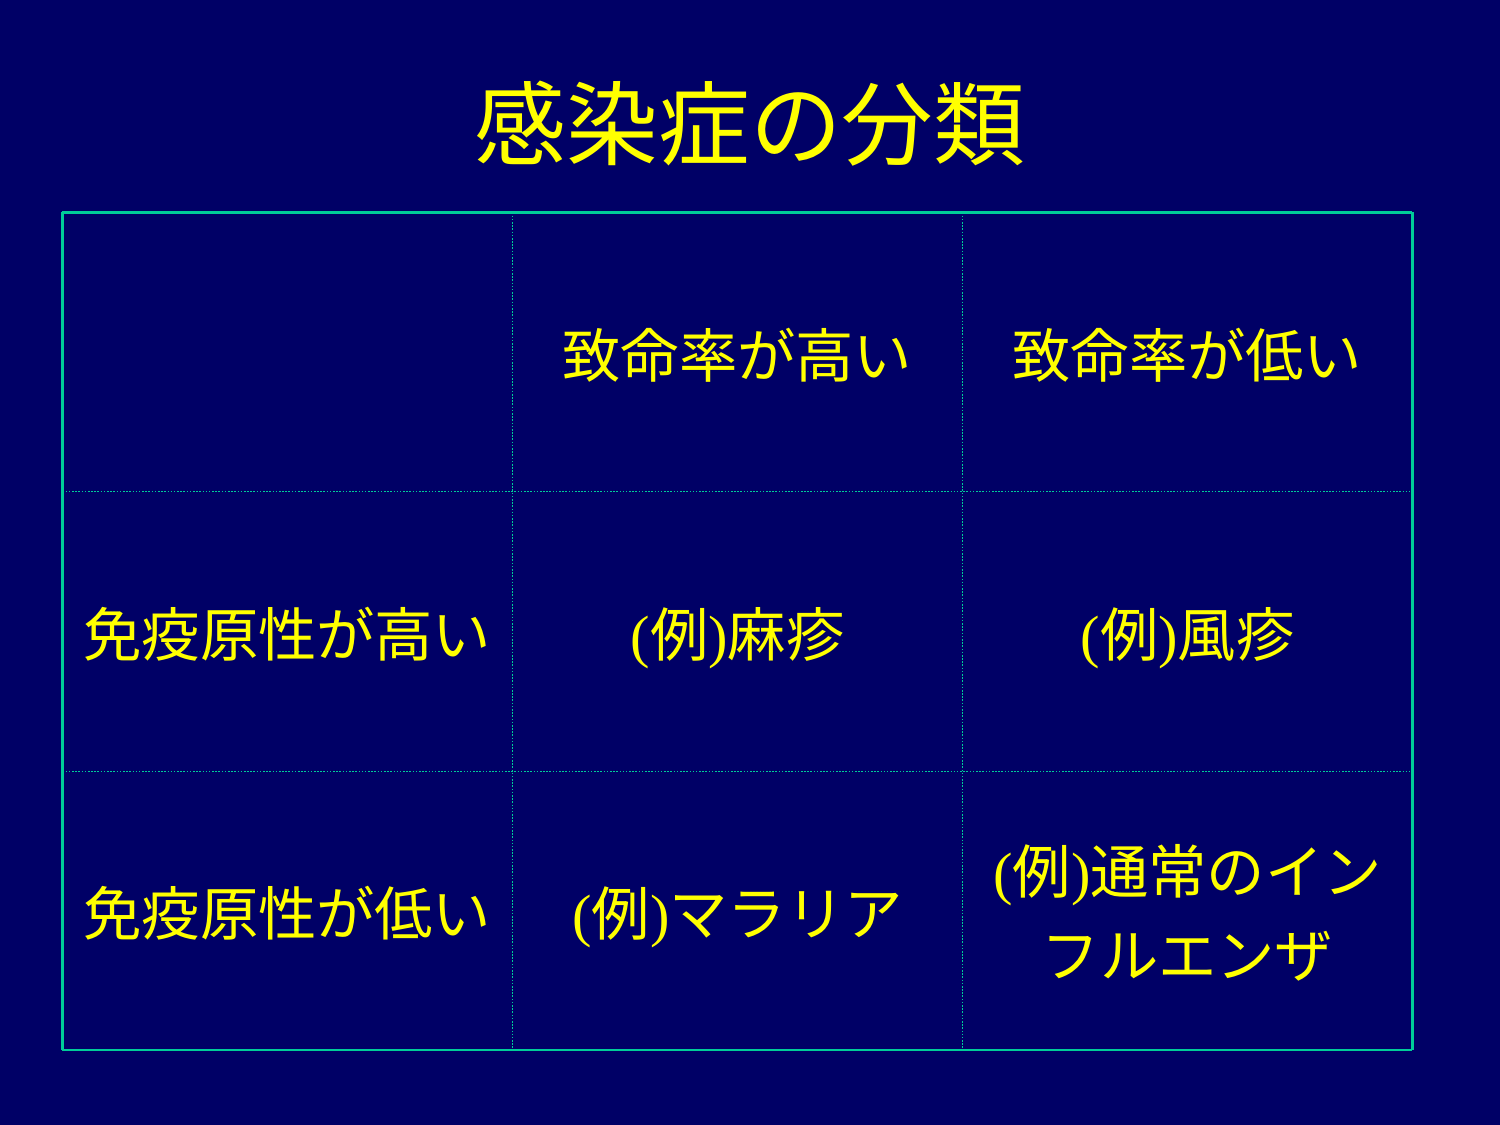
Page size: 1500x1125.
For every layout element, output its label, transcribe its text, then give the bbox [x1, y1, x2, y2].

text_box (例)風疹 [963, 492, 1411, 771]
text_box 致命率が低い [963, 214, 1411, 492]
text_box 致命率が高い [512, 214, 963, 492]
text_box (例)麻疹 [513, 492, 963, 771]
text_box 免疫原性が低い [64, 771, 513, 1049]
text_box (例)マラリア [513, 771, 963, 1049]
text_box 免疫原性が高い [64, 491, 513, 771]
text_box (例)通常のインフルエンザ [963, 771, 1411, 1049]
title 感染症の分類 [112, 50, 1388, 188]
